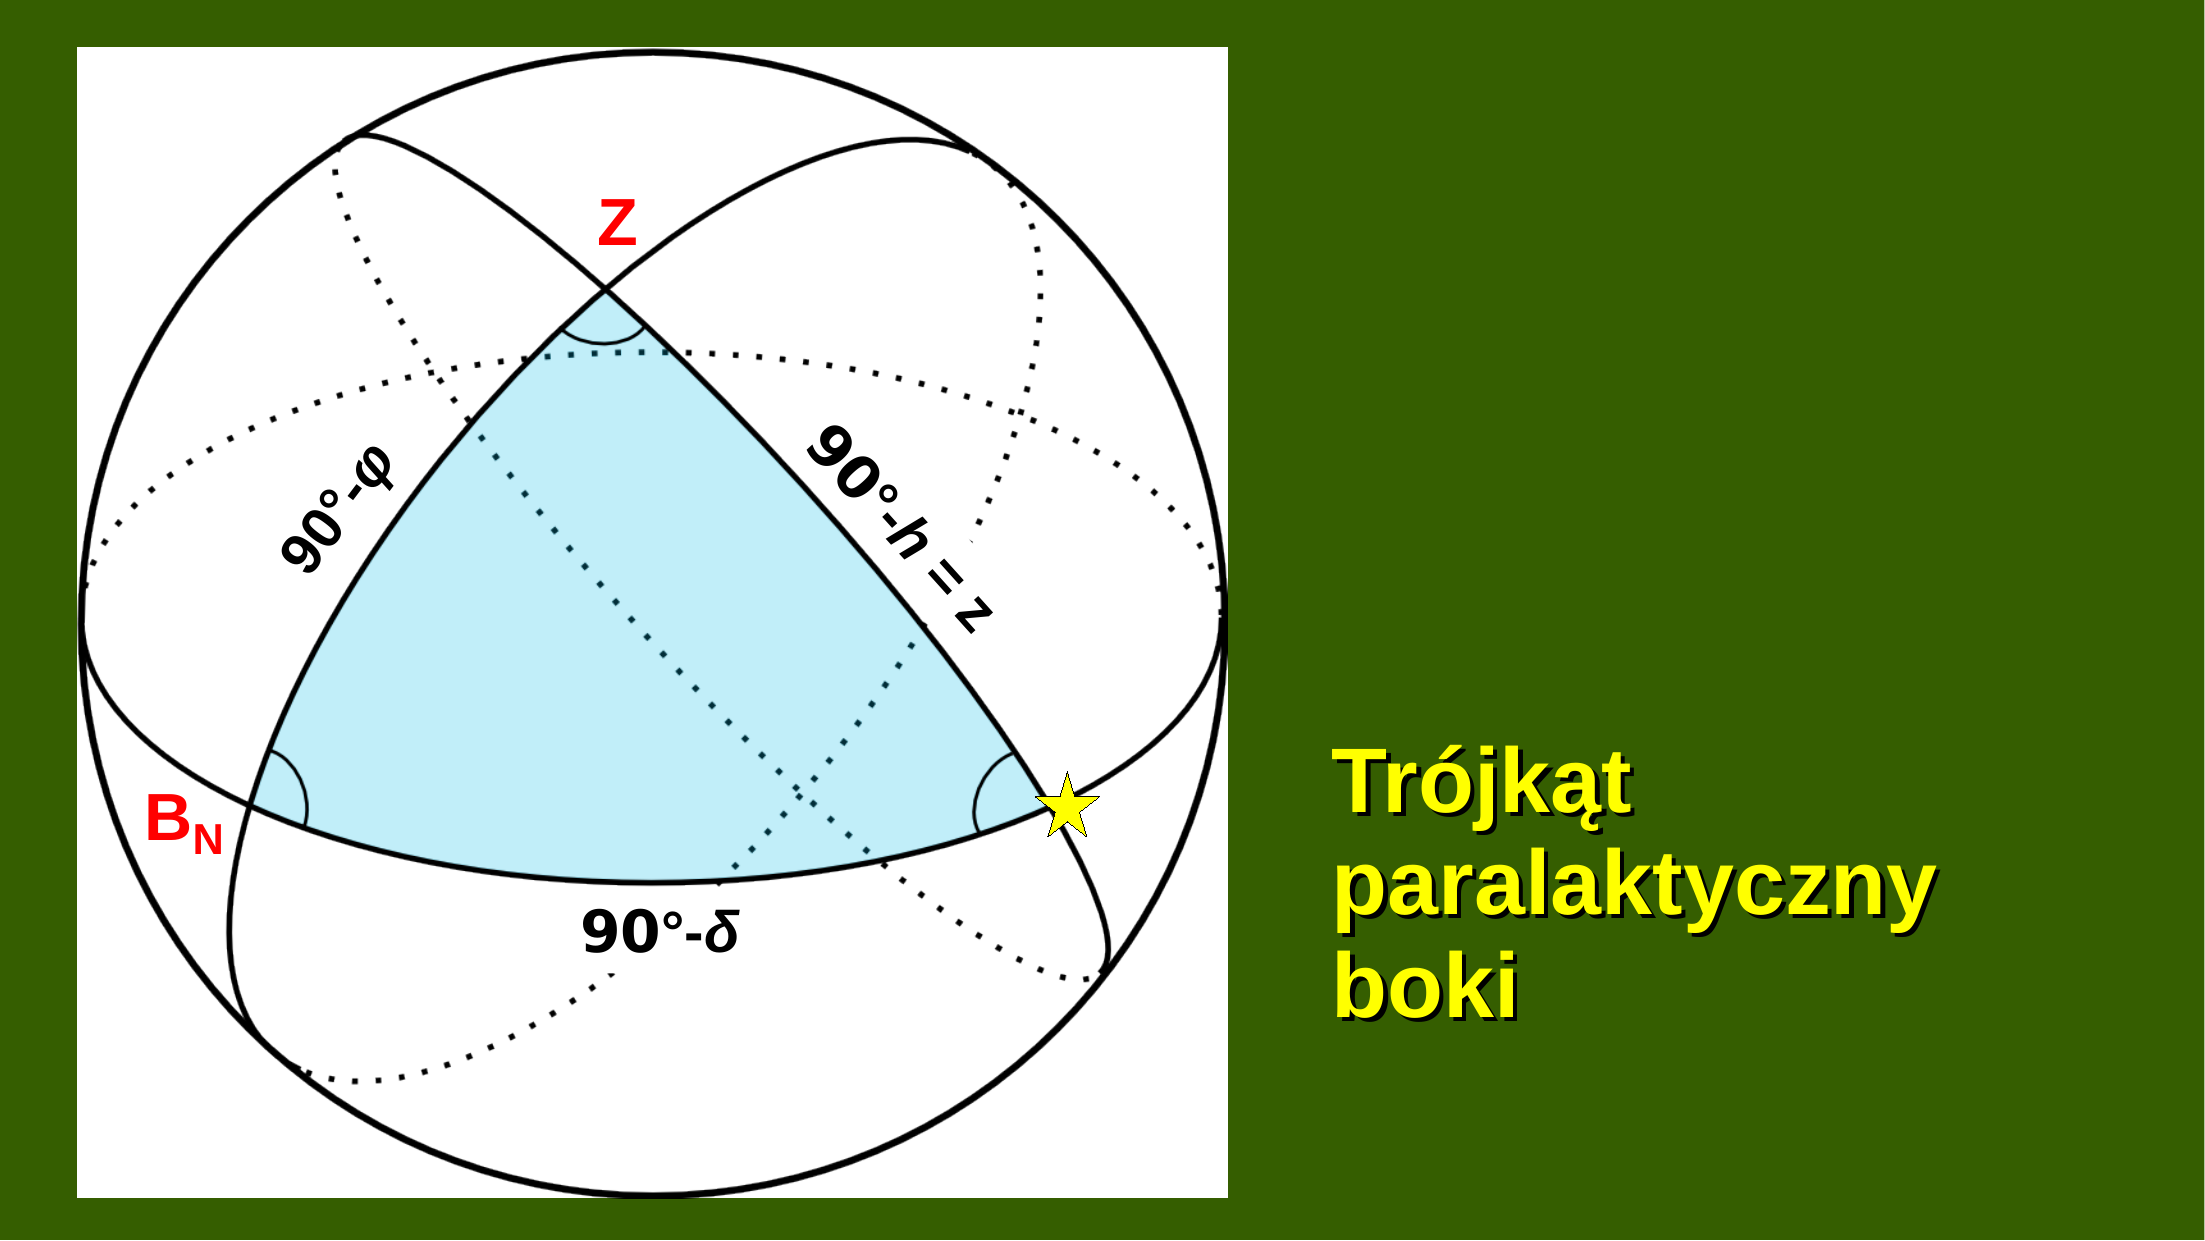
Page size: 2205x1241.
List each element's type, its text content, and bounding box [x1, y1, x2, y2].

text_box 90°-h = z [777, 394, 1029, 662]
text_box Z [582, 178, 666, 276]
title Trójkąt paralaktyczny boki [1331, 729, 1997, 1037]
text_box 90°-φ [251, 412, 423, 604]
text_box 90°-δ [565, 890, 755, 974]
text_box BN [129, 772, 254, 880]
picture [76, 47, 1228, 1199]
text_box [1035, 771, 1100, 837]
